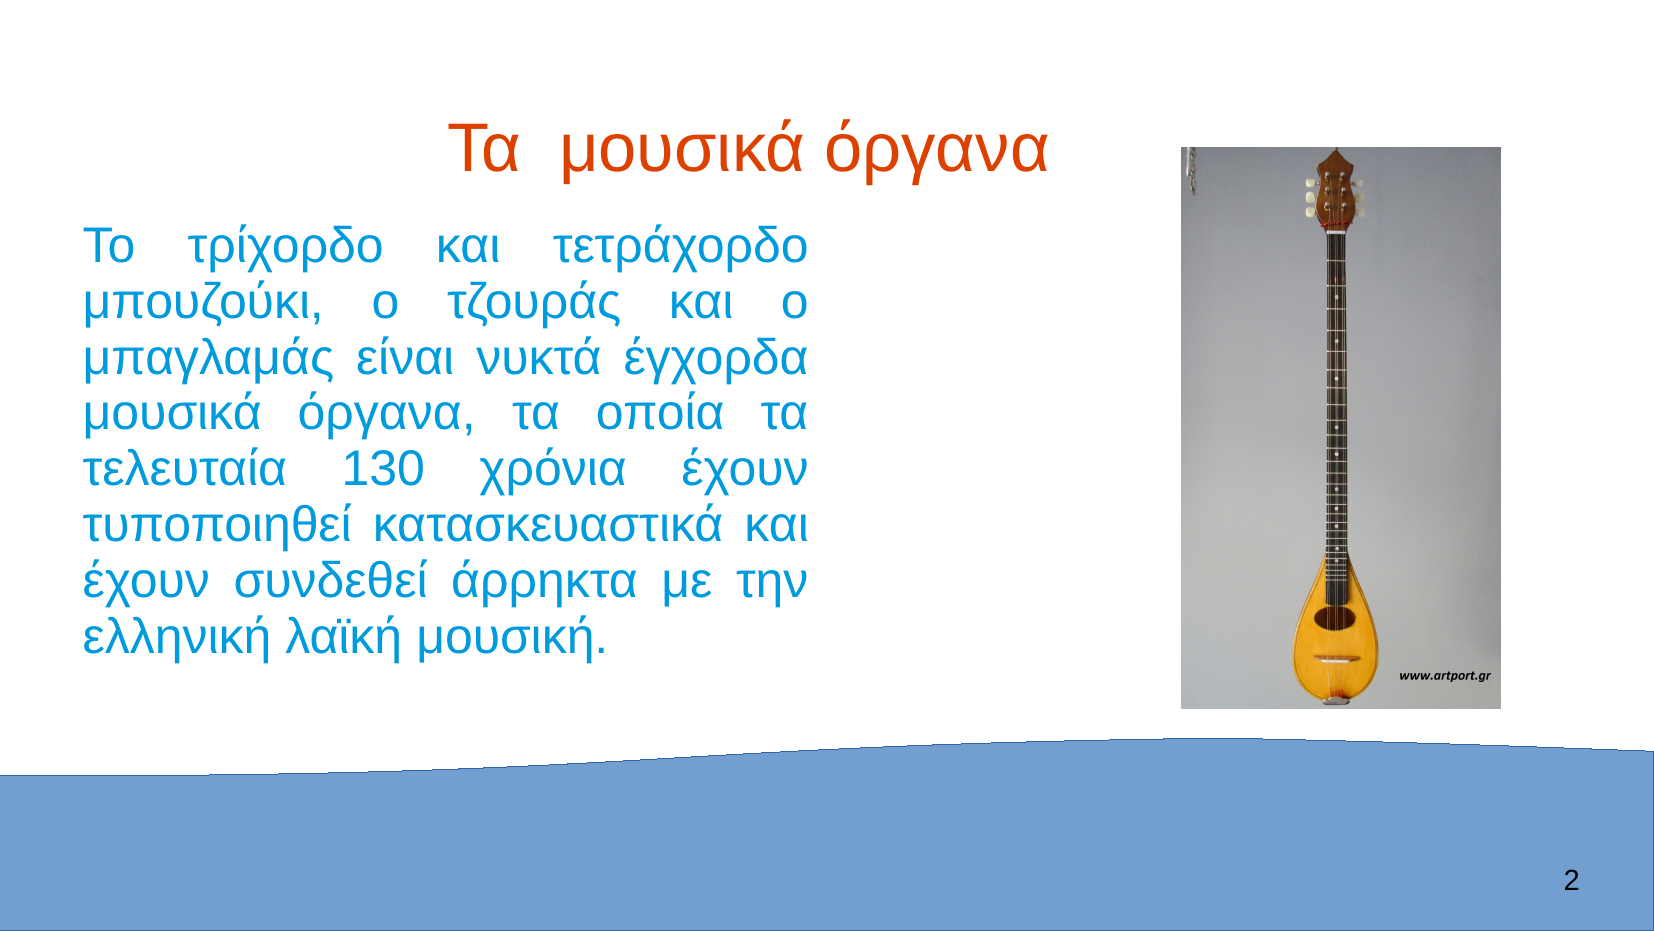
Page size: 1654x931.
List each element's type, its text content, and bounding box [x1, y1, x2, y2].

list Το τρίχορδο και τετράχορδο μπουζούκι, ο τζουράς και ο μπαγλαμάς είναι νυκτά έγχορδα μουσικά όργανα, τα οποία τα τελευταία 130 χρόνια έχουν τυποποιηθεί κατασκευαστικά και έχουν συνδεθεί άρρηκτα με την ελληνική λαϊκή μουσική. [82, 217, 809, 758]
title Τα μουσικά όργανα [29, 59, 1506, 237]
picture [1181, 147, 1501, 709]
